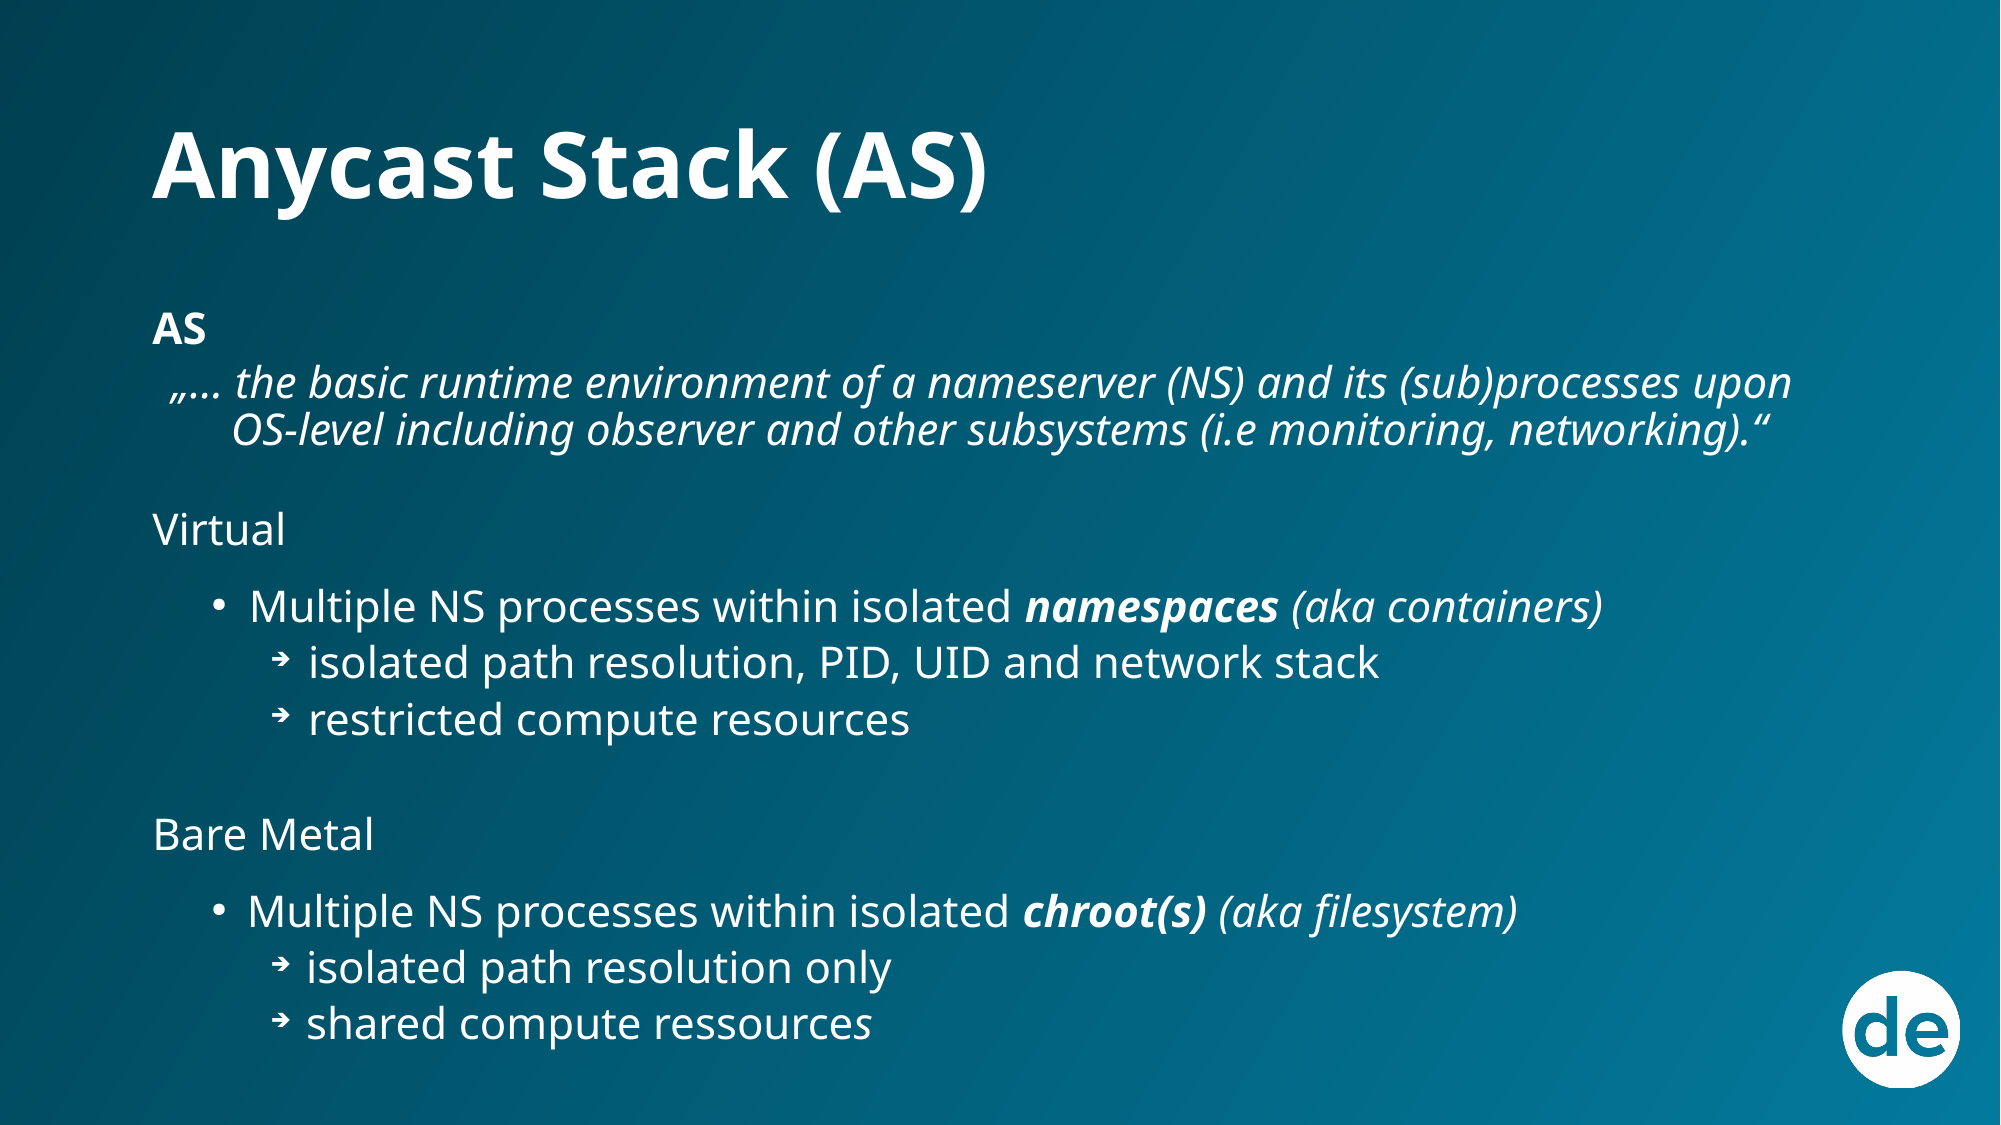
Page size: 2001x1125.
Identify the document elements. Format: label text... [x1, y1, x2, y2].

title Anycast Stack (AS) [137, 59, 1863, 278]
list AS „… the basic runtime environment of a nameserver (NS) and its (sub)processes upon OS-level including observer and other subsystems (i.e monitoring, networking).“ Virtual Multiple NS processes within isolated namespaces (aka containers) isolated path resolution, PID, UID and network stack restricted compute resources Bare Metal Multiple NS processes within isolated chroot(s) (aka filesystem) isolated path resolution only shared compute ressources [137, 299, 1863, 1125]
